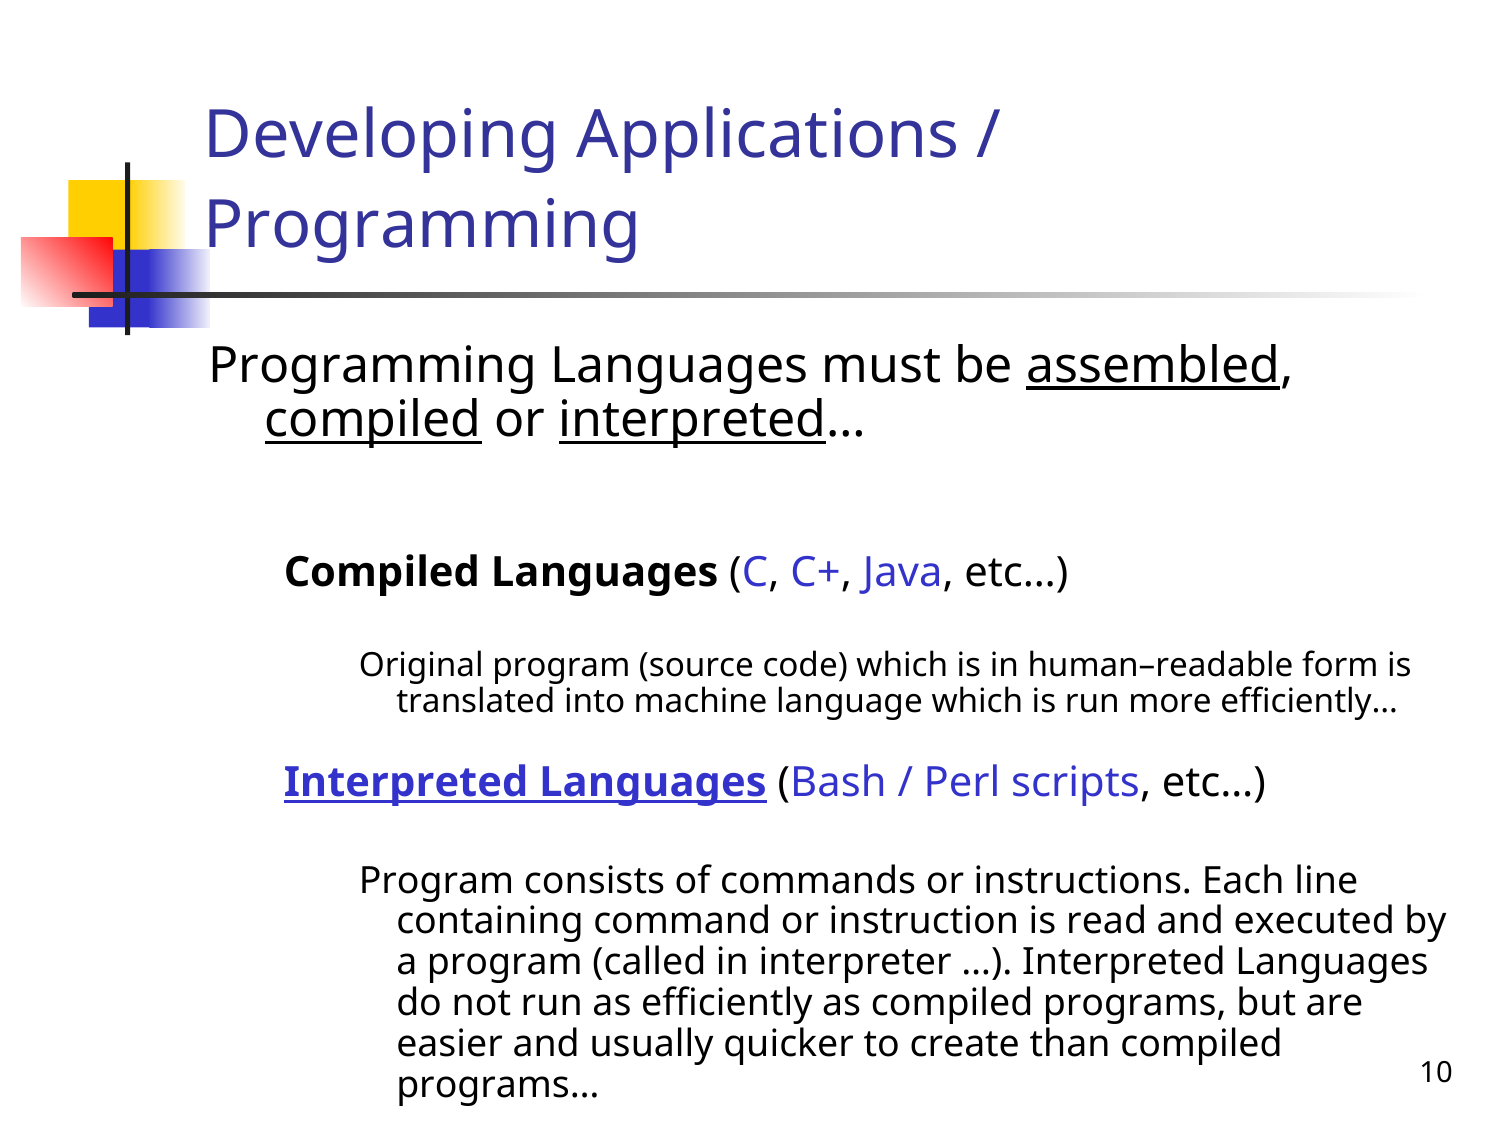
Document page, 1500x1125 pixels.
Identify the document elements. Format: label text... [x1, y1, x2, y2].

list Programming Languages must be assembled, compiled or interpreted… Compiled Languages (C, C+, Java, etc…) Original program (source code) which is in human–readable form is translated into machine language which is run more efficiently… Interpreted Languages (Bash / Perl scripts, etc…) Program consists of commands or instructions. Each line containing command or instruction is read and executed by a program (called in interpreter …). Interpreted Languages do not run as efficiently as compiled programs, but are easier and usually quicker to create than compiled programs… [193, 331, 1469, 1049]
title Developing Applications / Programming [188, 35, 1468, 276]
